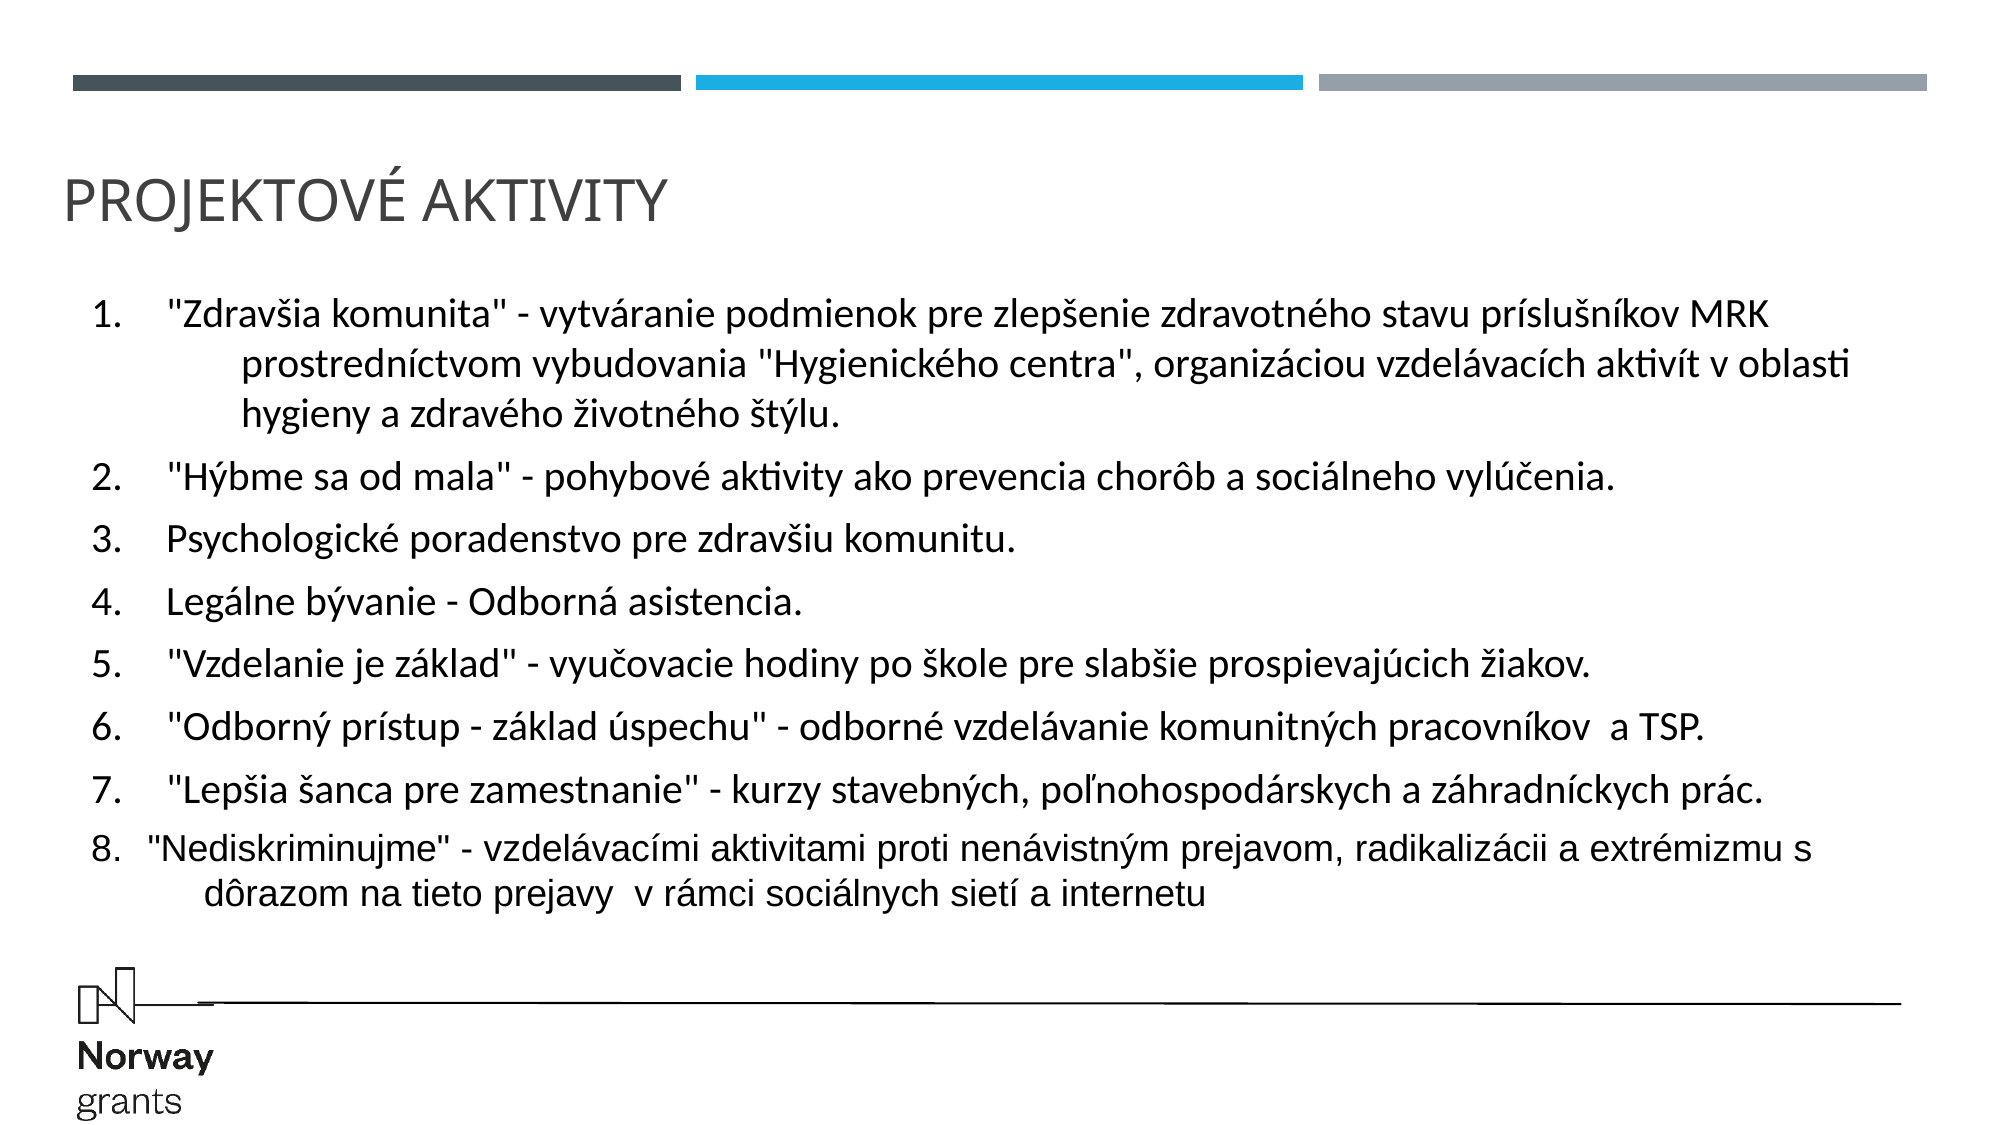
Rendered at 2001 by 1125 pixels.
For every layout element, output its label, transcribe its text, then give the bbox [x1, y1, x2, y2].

picture [76, 967, 214, 1121]
title Projektové aktivity [47, 143, 1857, 241]
text_box "Zdravšia komunita" - vytváranie podmienok pre zlepšenie zdravotného stavu príslušníkov MRK prostredníctvom vybudovania "Hygienického centra", organizáciou vzdelávacích aktivít v oblasti hygieny a zdravého životného štýlu. "Hýbme sa od mala" - pohybové aktivity ako prevencia chorôb a sociálneho vylúčenia. Psychologické poradenstvo pre zdravšiu komunitu. Legálne bývanie - Odborná asistencia. "Vzdelanie je základ" - vyučovacie hodiny po škole pre slabšie prospievajúcich žiakov. "Odborný prístup - základ úspechu" - odborné vzdelávanie komunitných pracovníkov a TSP. "Lepšia šanca pre zamestnanie" - kurzy stavebných, poľnohospodárskych a záhradníckych prác. "Nediskriminujme" - vzdelávacími aktivitami proti nenávistným prejavom, radikalizácii a extrémizmu s dôrazom na tieto prejavy v rámci sociálnych sietí a internetu [76, 279, 1886, 921]
